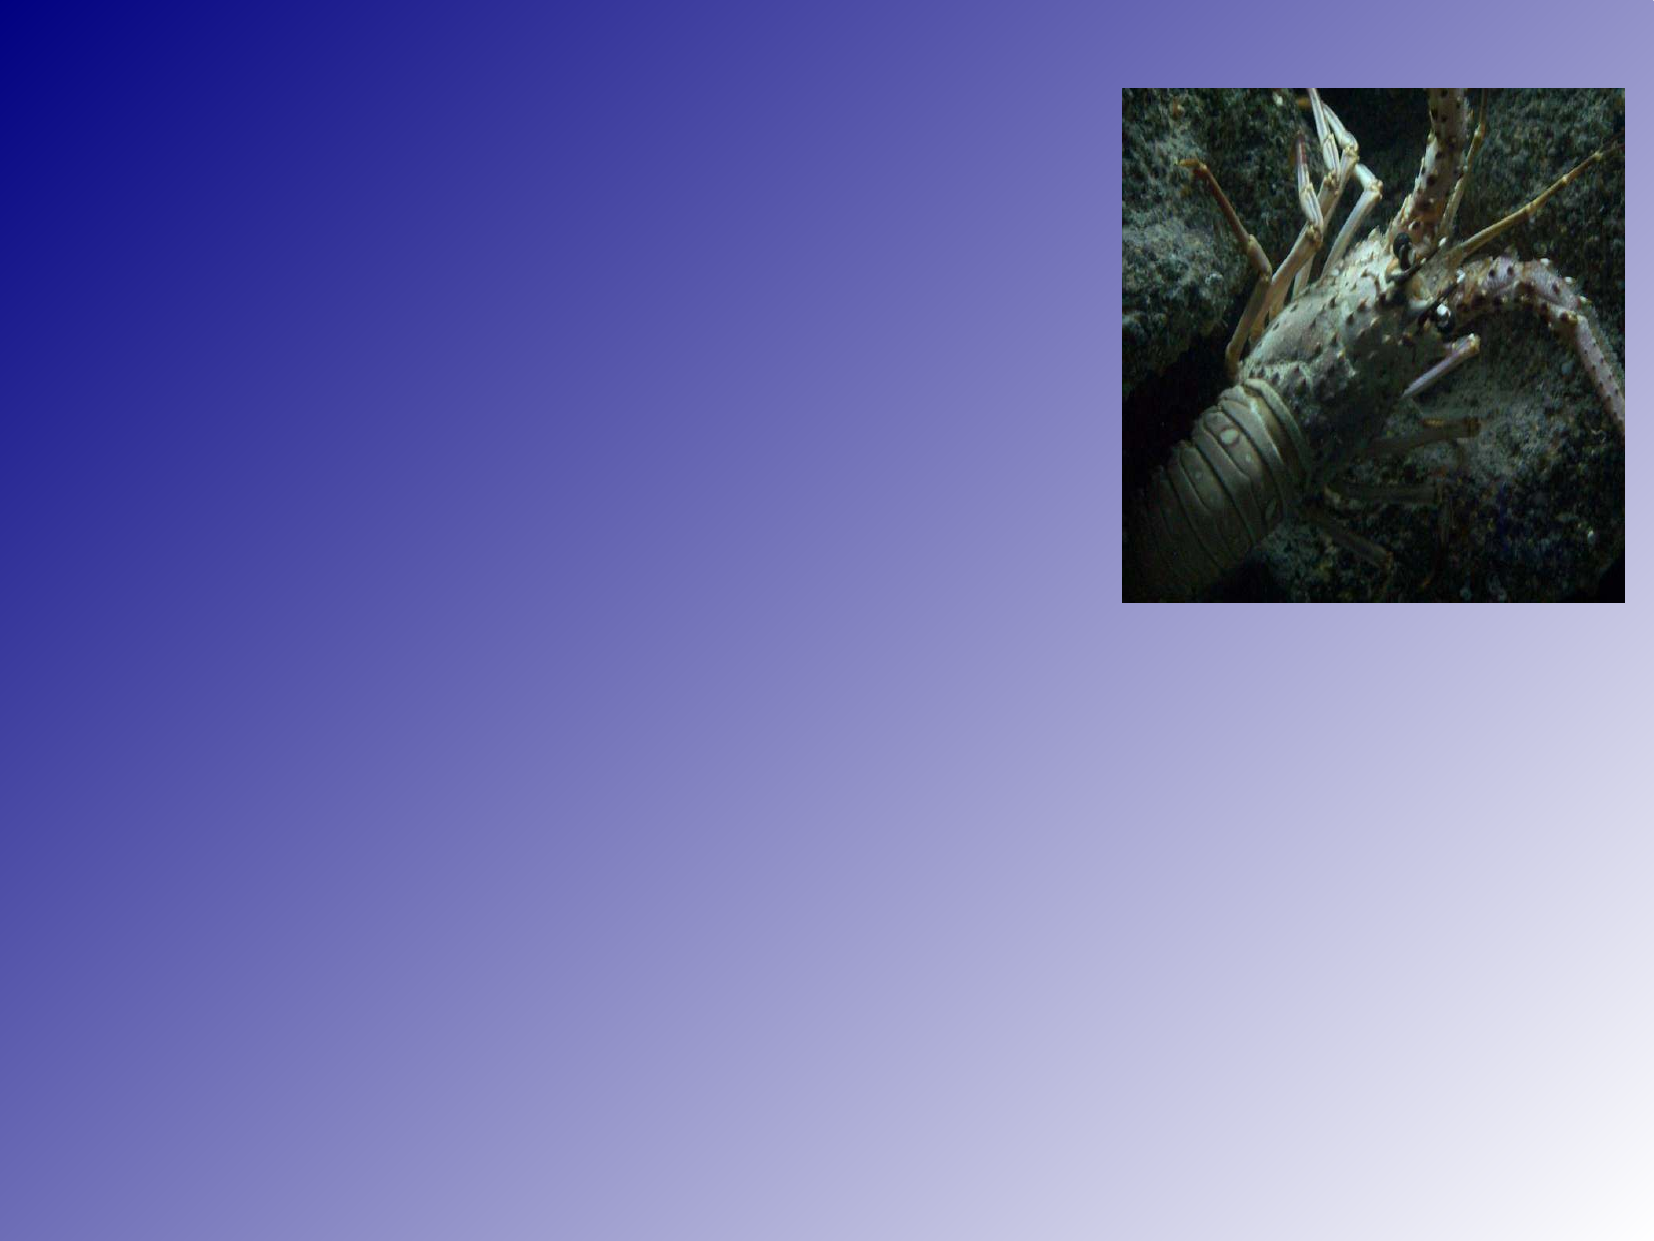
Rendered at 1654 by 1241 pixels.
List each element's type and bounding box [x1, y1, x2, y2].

picture [1122, 88, 1625, 603]
